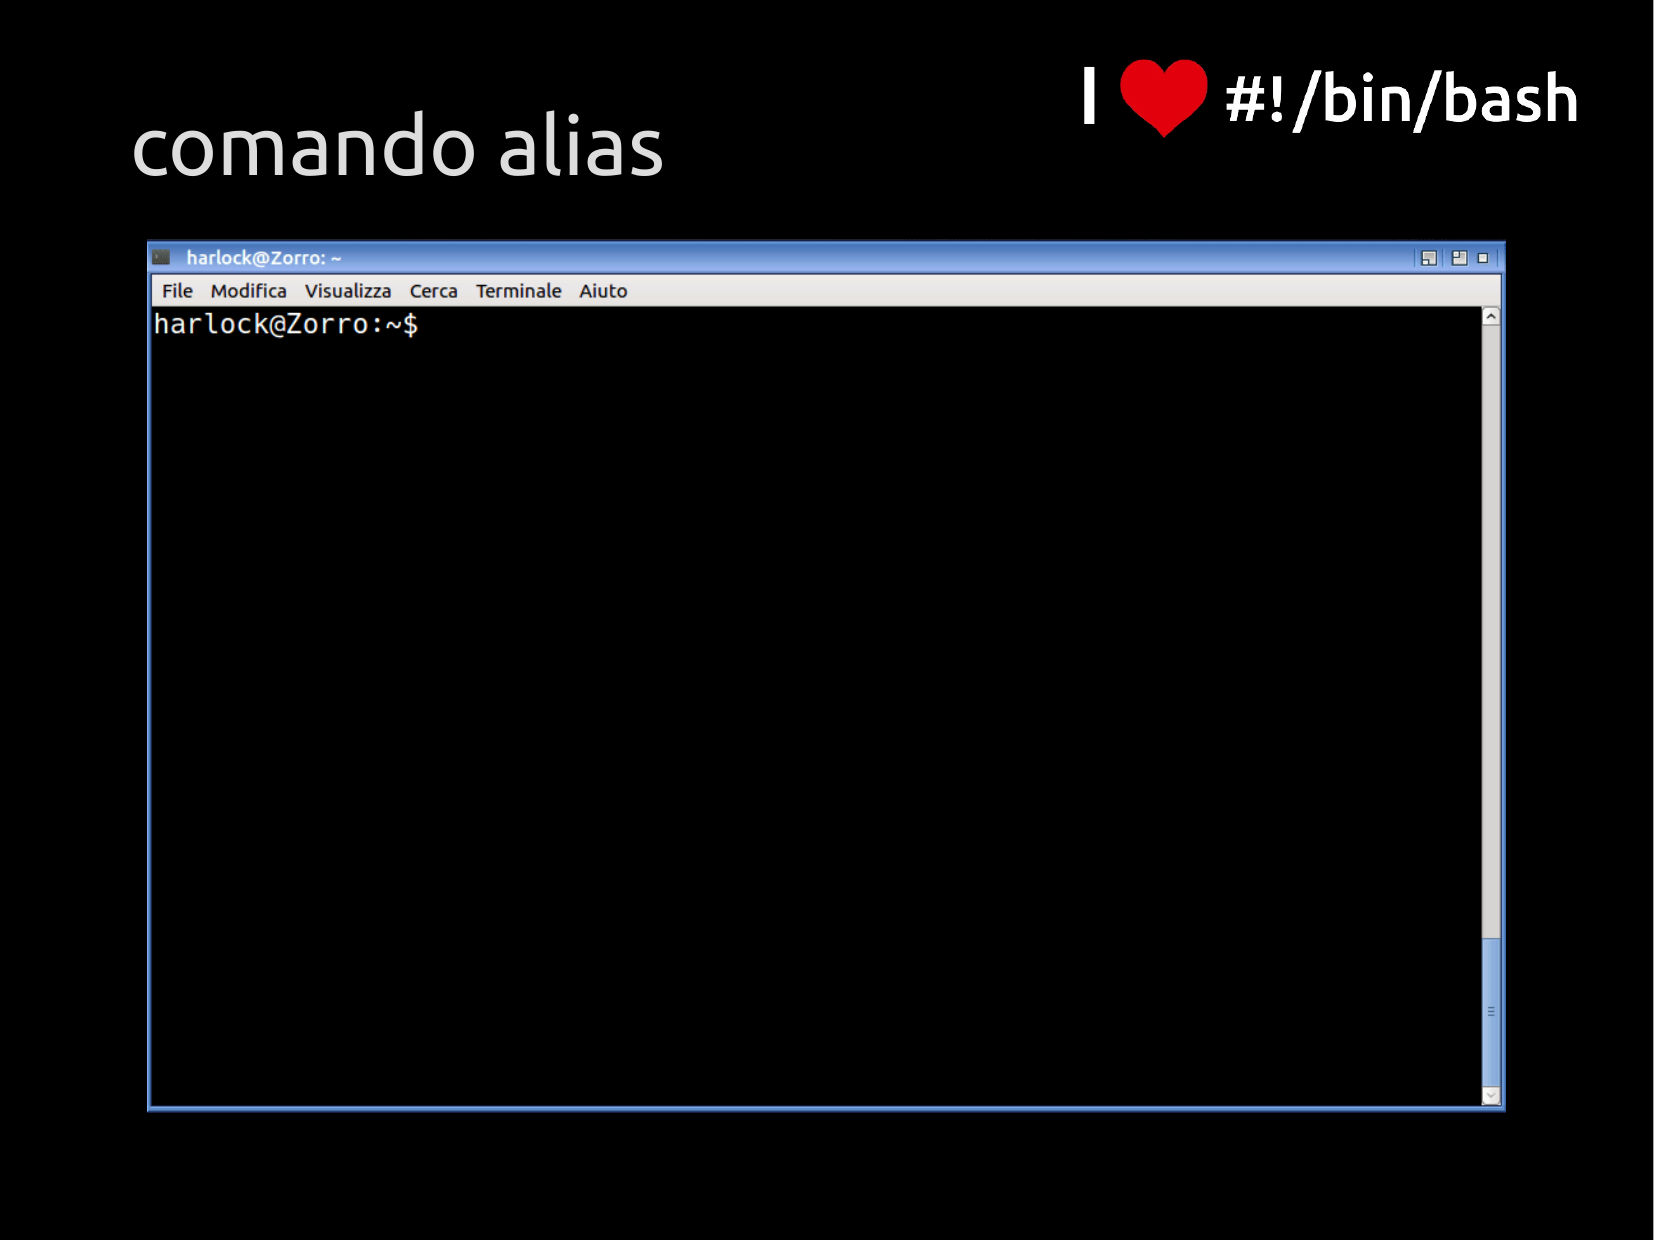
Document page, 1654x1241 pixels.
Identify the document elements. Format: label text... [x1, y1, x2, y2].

picture [147, 239, 1506, 1113]
picture [1064, 45, 1595, 154]
text_box comando alias [116, 90, 681, 199]
